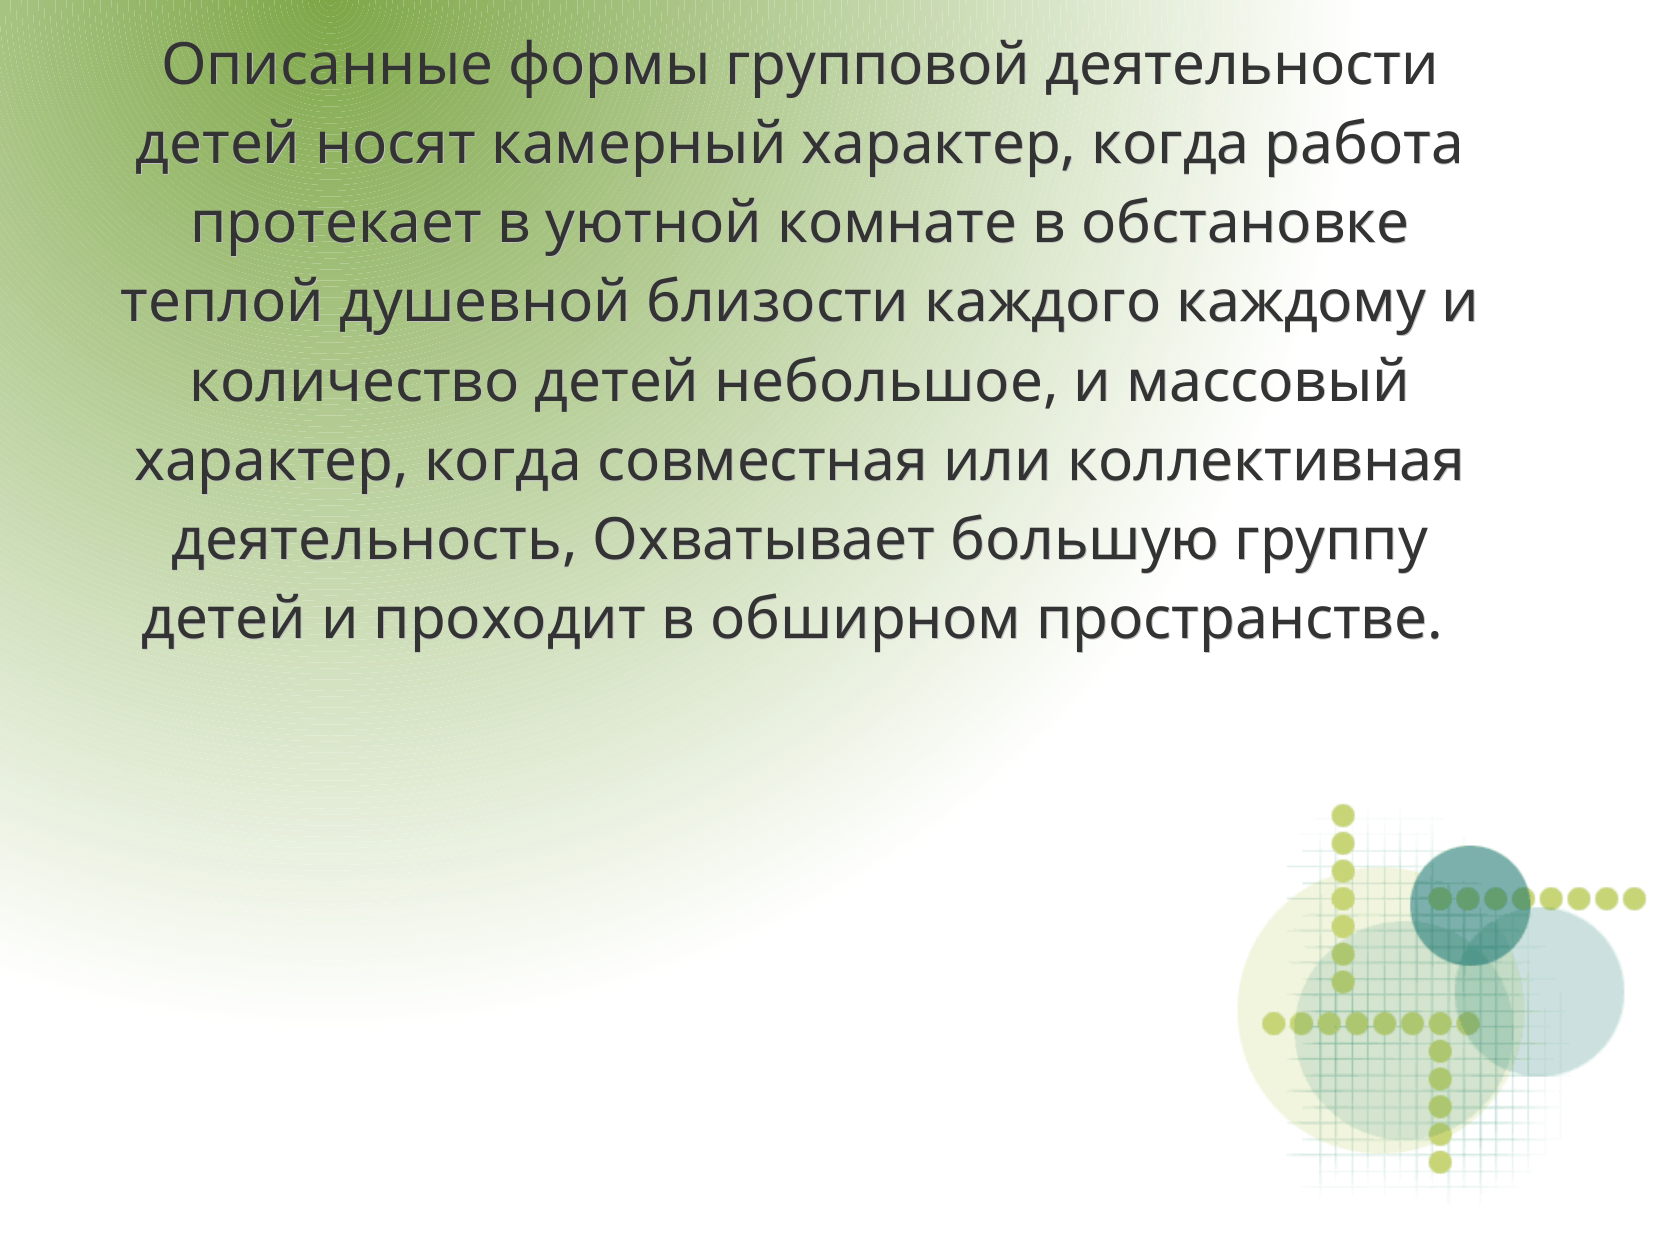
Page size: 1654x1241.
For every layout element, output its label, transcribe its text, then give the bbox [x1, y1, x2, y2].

title Описанные формы групповой деятельности детей носят камерный характер, когда работа протекает в уютной комнате в обстановке теплой душевной близости каждого каждому и количество детей не­большое, и массовый характер, когда совместная или коллективная деятельность, Охватывает большую группу детей и проходит в обширном пространстве. [93, 57, 1506, 621]
picture [1224, 792, 1654, 1211]
